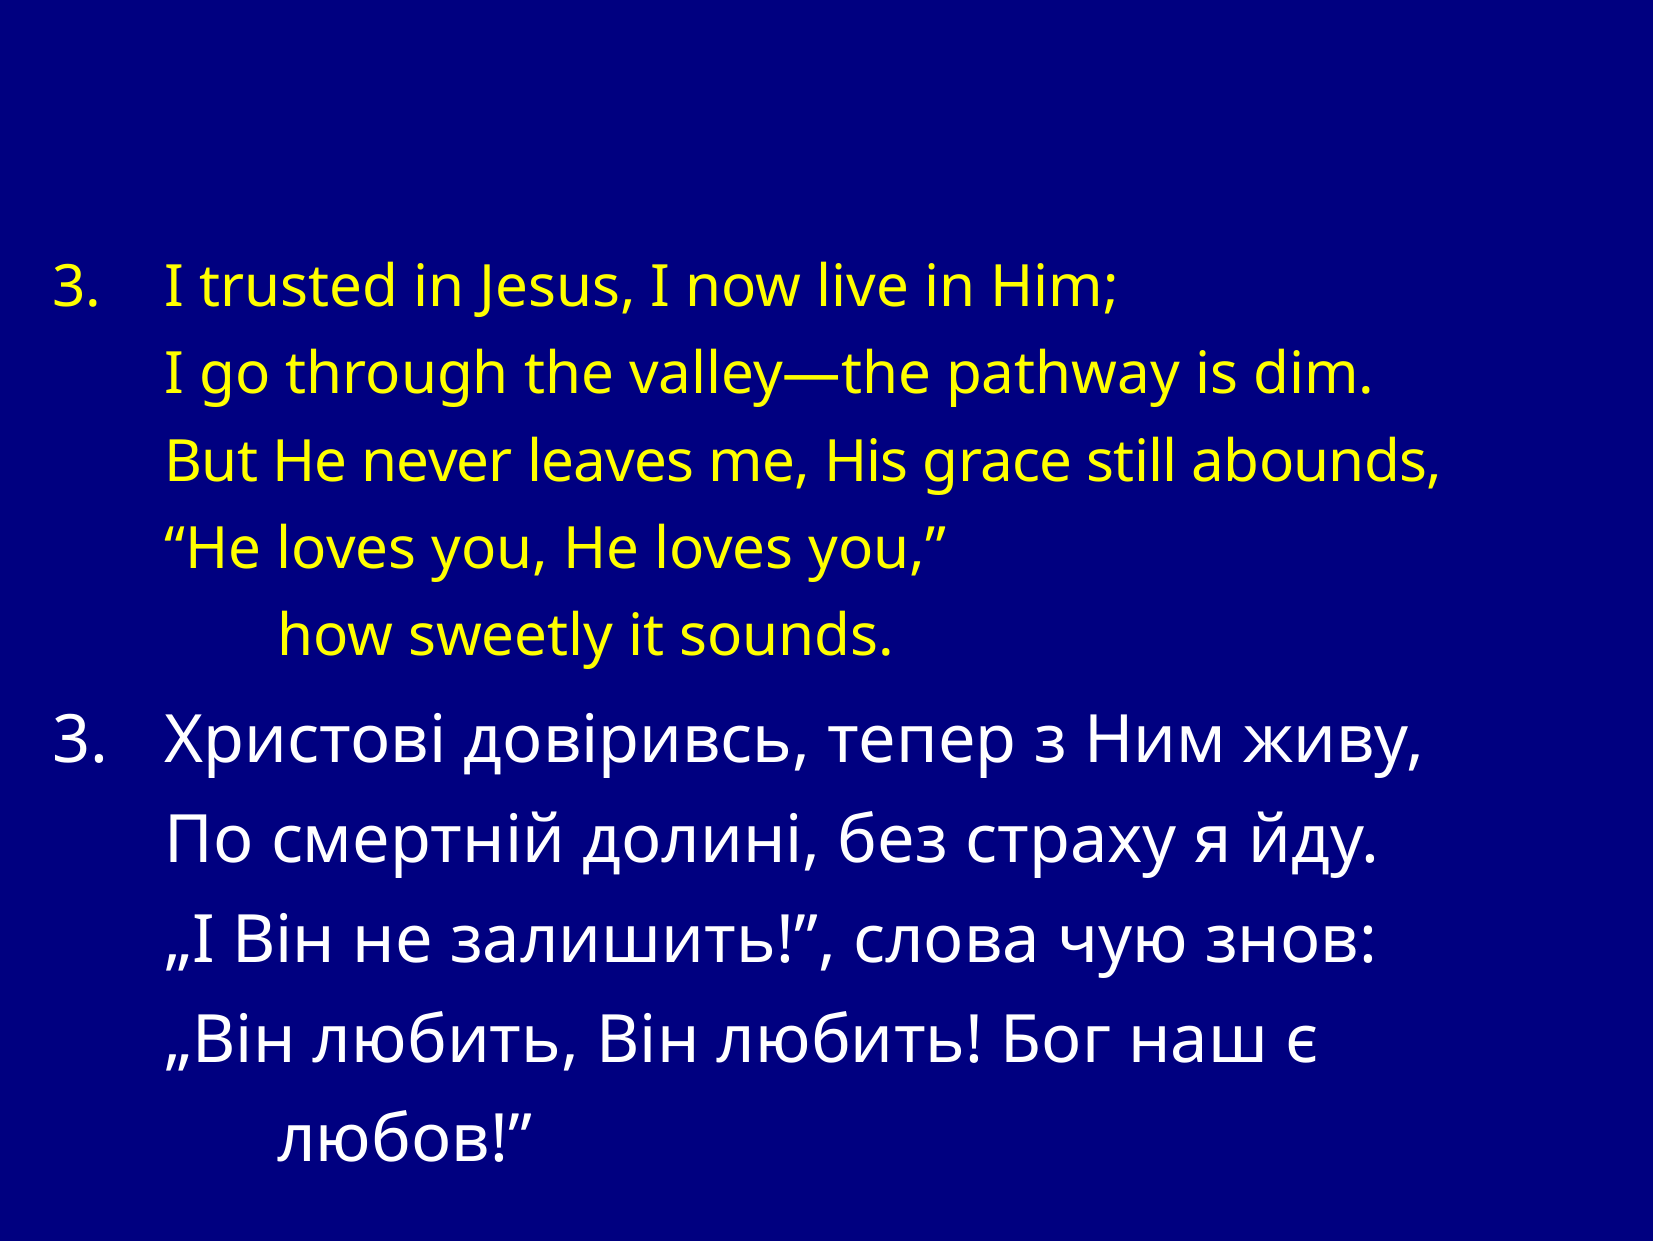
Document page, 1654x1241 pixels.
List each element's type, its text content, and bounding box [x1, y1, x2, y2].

text_box 3. Христові довіривсь, тепер з Ним живу, По смертній долині, без страху я йду. „І Він не залишить!”, слова чую знов: „Він любить, Він любить! Бог наш є любов!” [37, 675, 1651, 1163]
text_box 3. I trusted in Jesus, I now live in Him; I go through the valley—the pathway is dim. But He never leaves me, His grace still abounds, “He loves you, He loves you,” how sweetly it sounds. [37, 150, 1651, 638]
